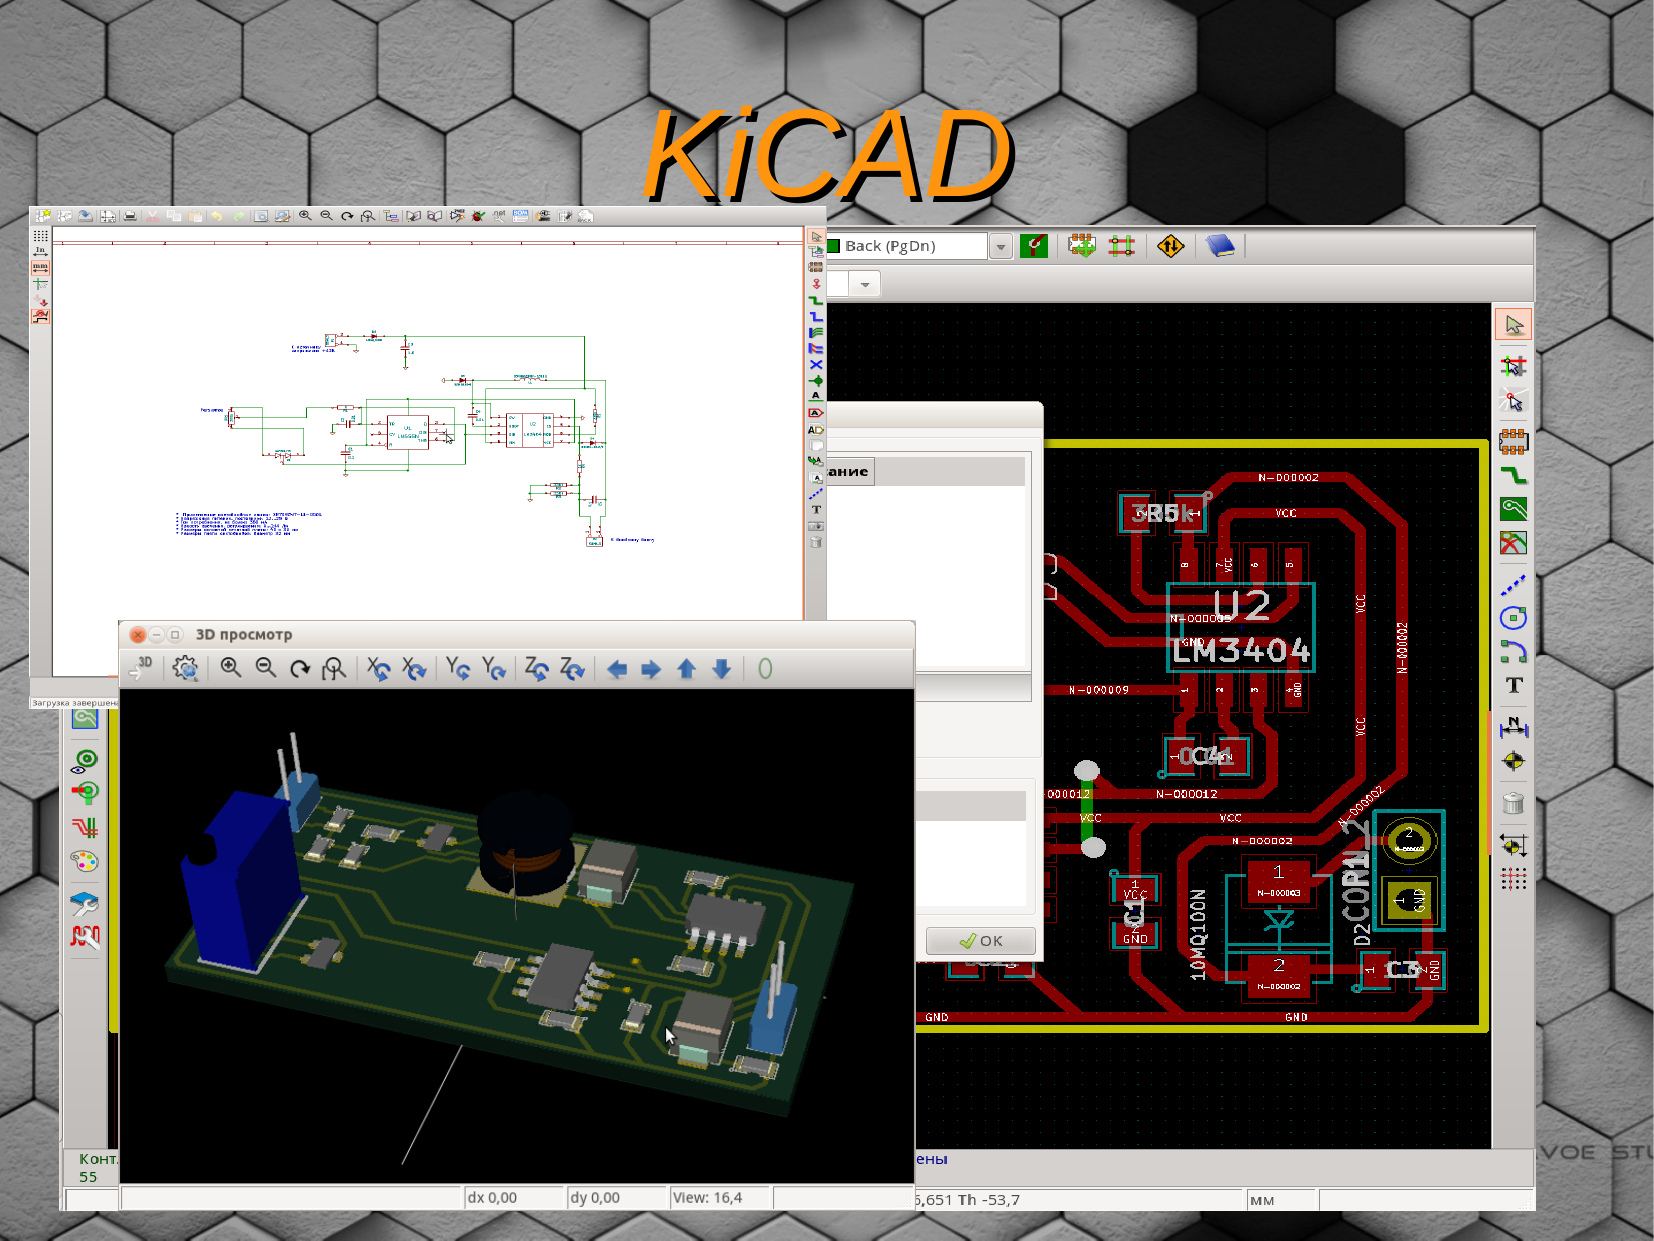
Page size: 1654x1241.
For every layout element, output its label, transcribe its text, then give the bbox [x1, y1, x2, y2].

title KiCAD [82, 49, 1571, 257]
picture [0, 0, 1654, 1241]
